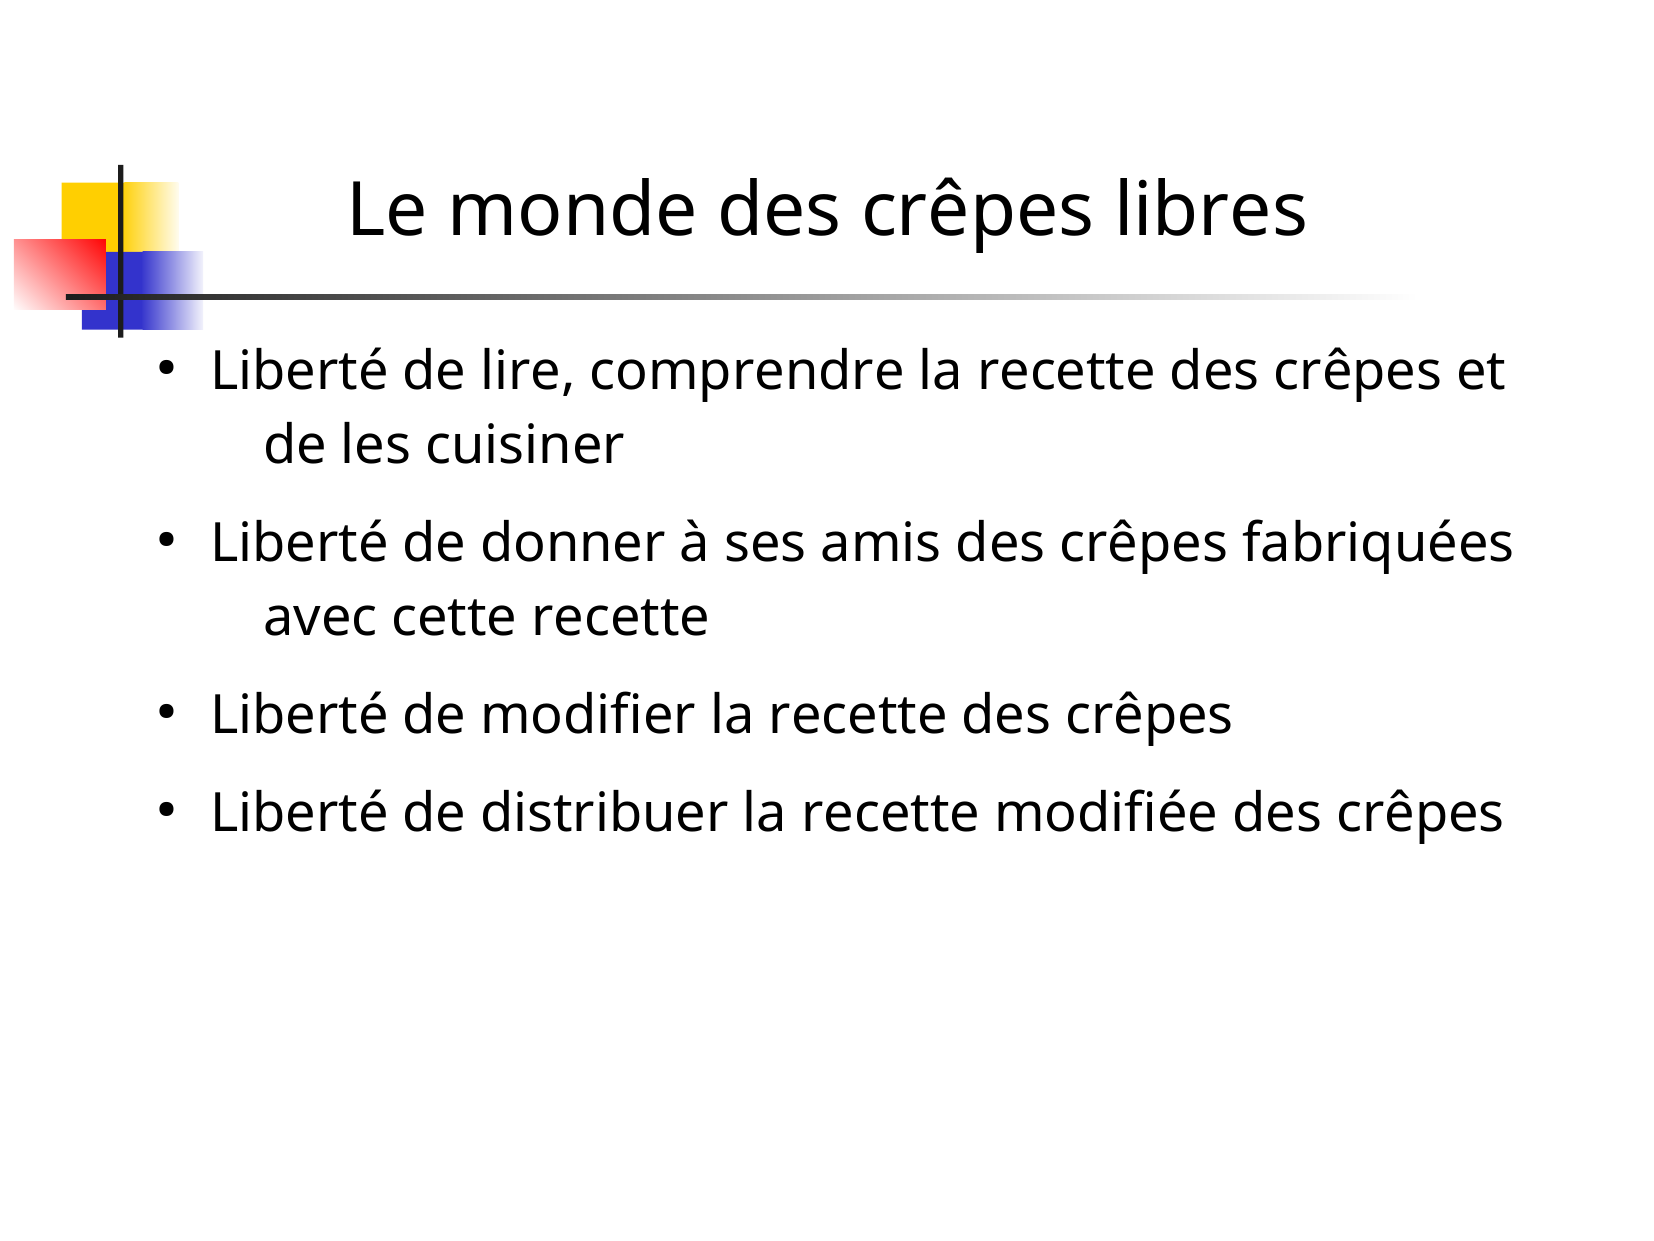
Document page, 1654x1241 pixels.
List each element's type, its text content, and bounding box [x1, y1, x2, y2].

list Liberté de lire, comprendre la recette des crêpes et de les cuisiner Liberté de donner à ses amis des crêpes fabriquées avec cette recette Liberté de modifier la recette des crêpes Liberté de distribuer la recette modifiée des crêpes [121, 331, 1534, 1241]
title Le monde des crêpes libres [121, 102, 1534, 311]
